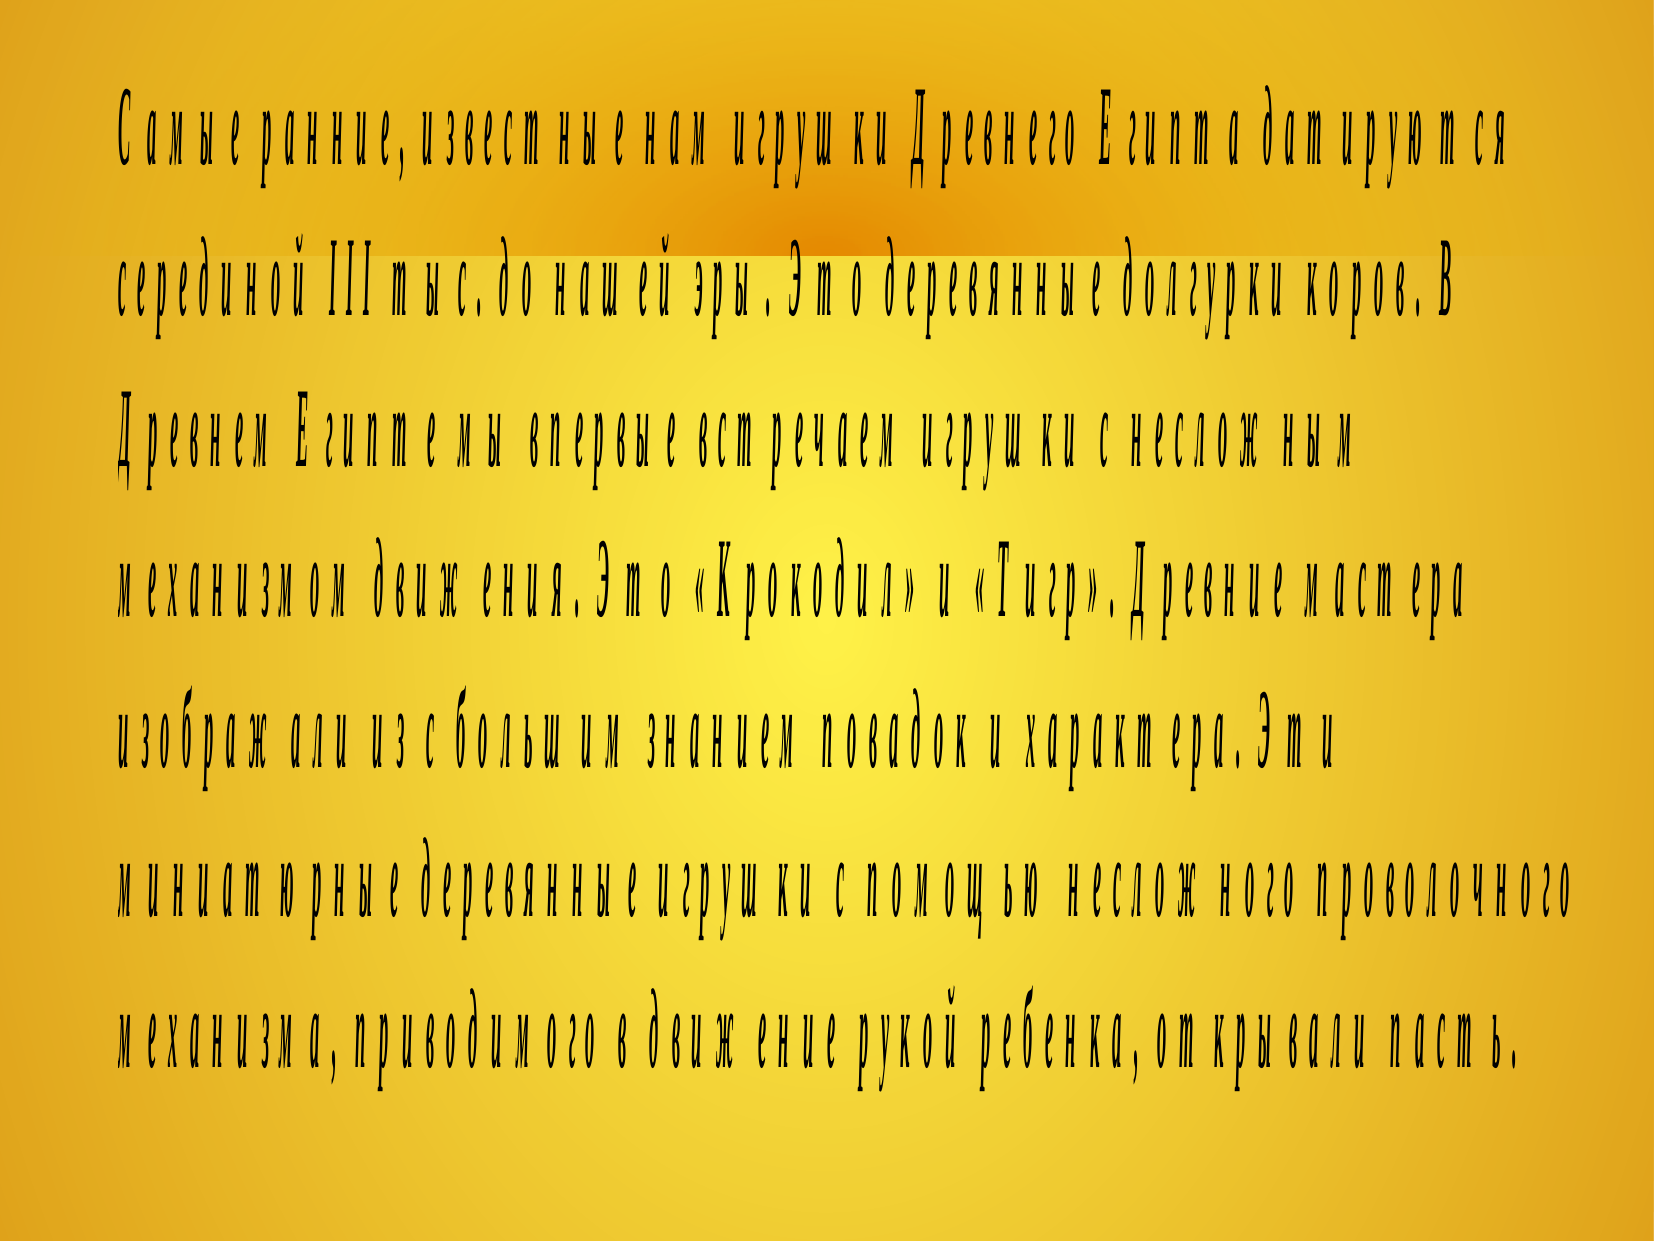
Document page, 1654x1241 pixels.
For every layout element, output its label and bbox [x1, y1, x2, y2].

picture [118, 59, 1607, 1193]
